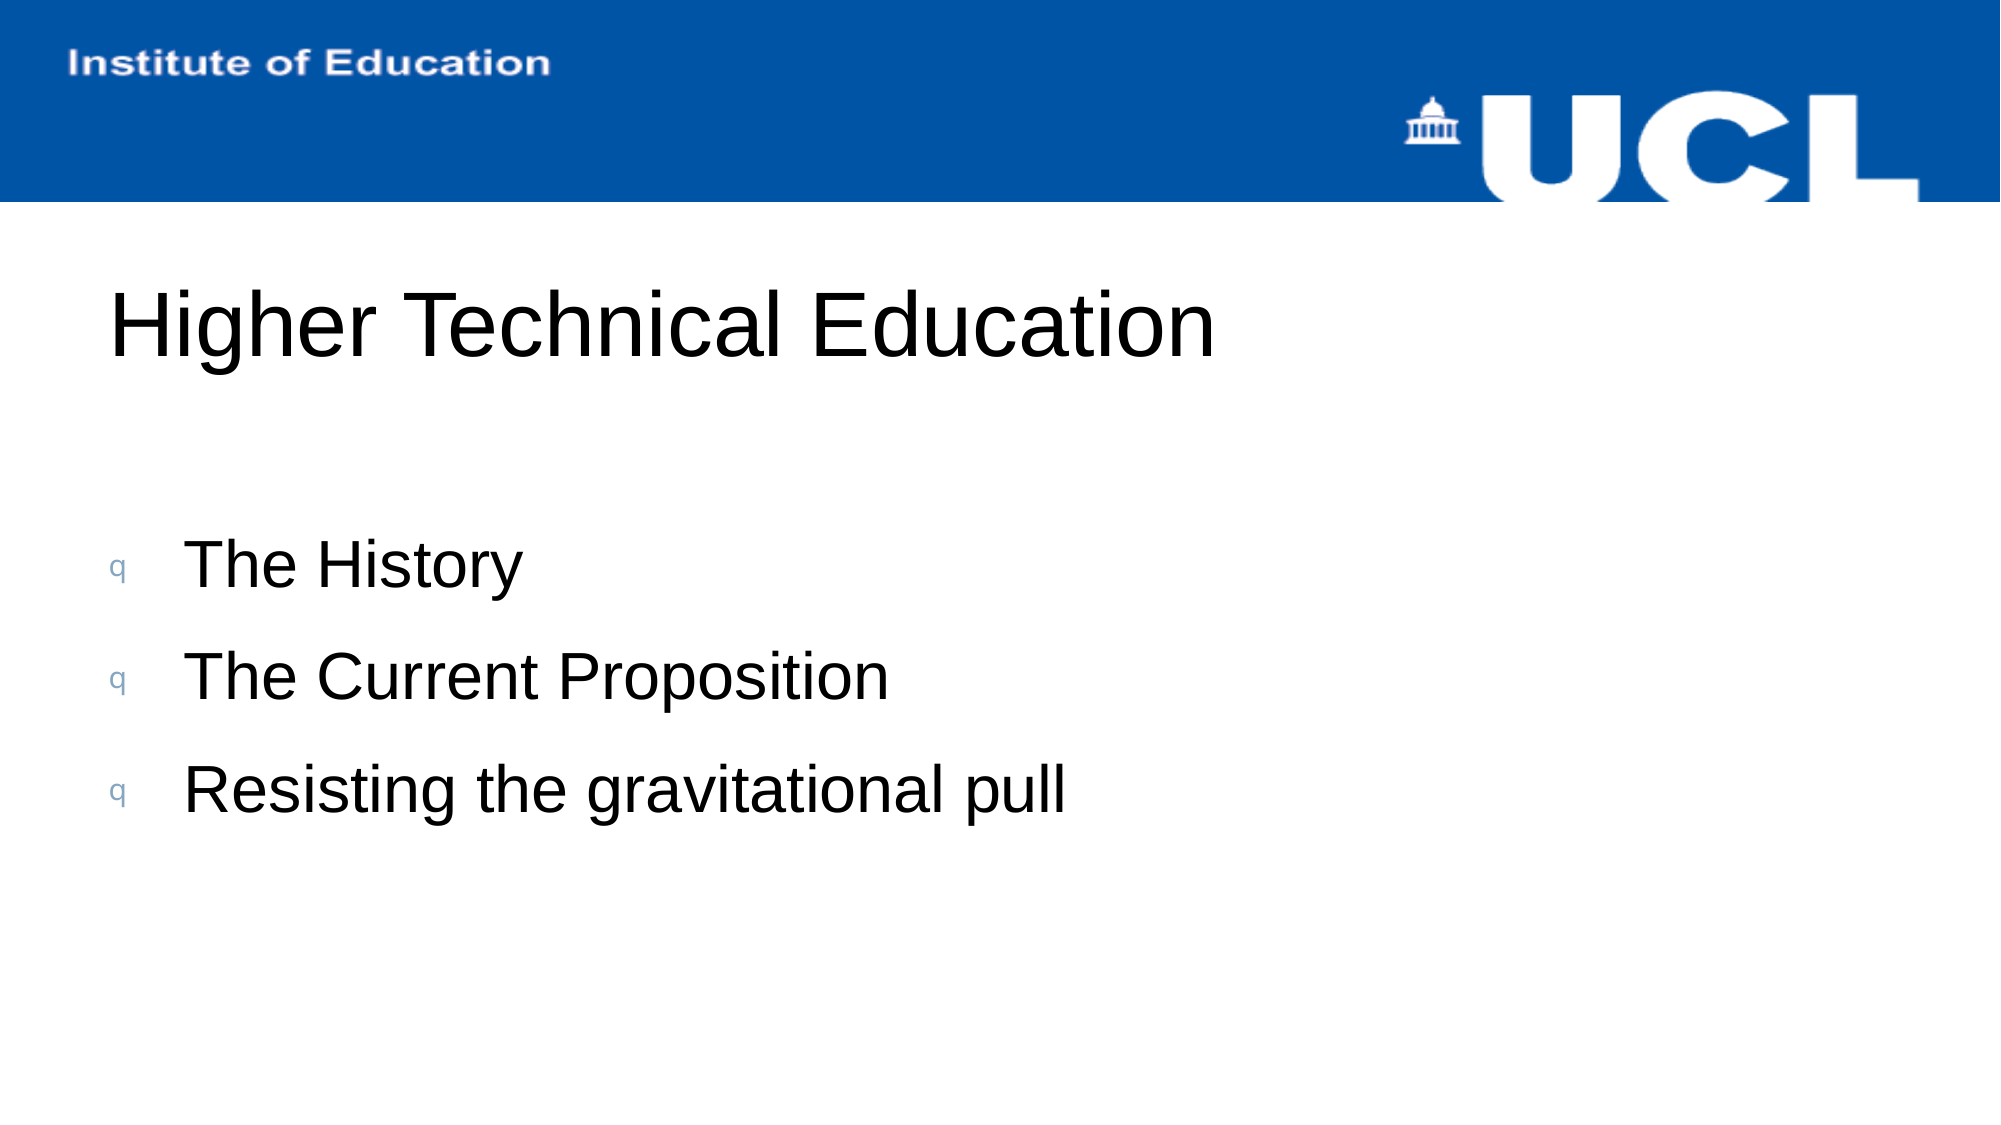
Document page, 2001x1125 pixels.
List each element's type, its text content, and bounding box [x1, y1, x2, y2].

text_box Higher Technical Education [93, 265, 1482, 384]
text_box The History The Current Proposition Resisting the gravitational pull [93, 482, 1823, 834]
